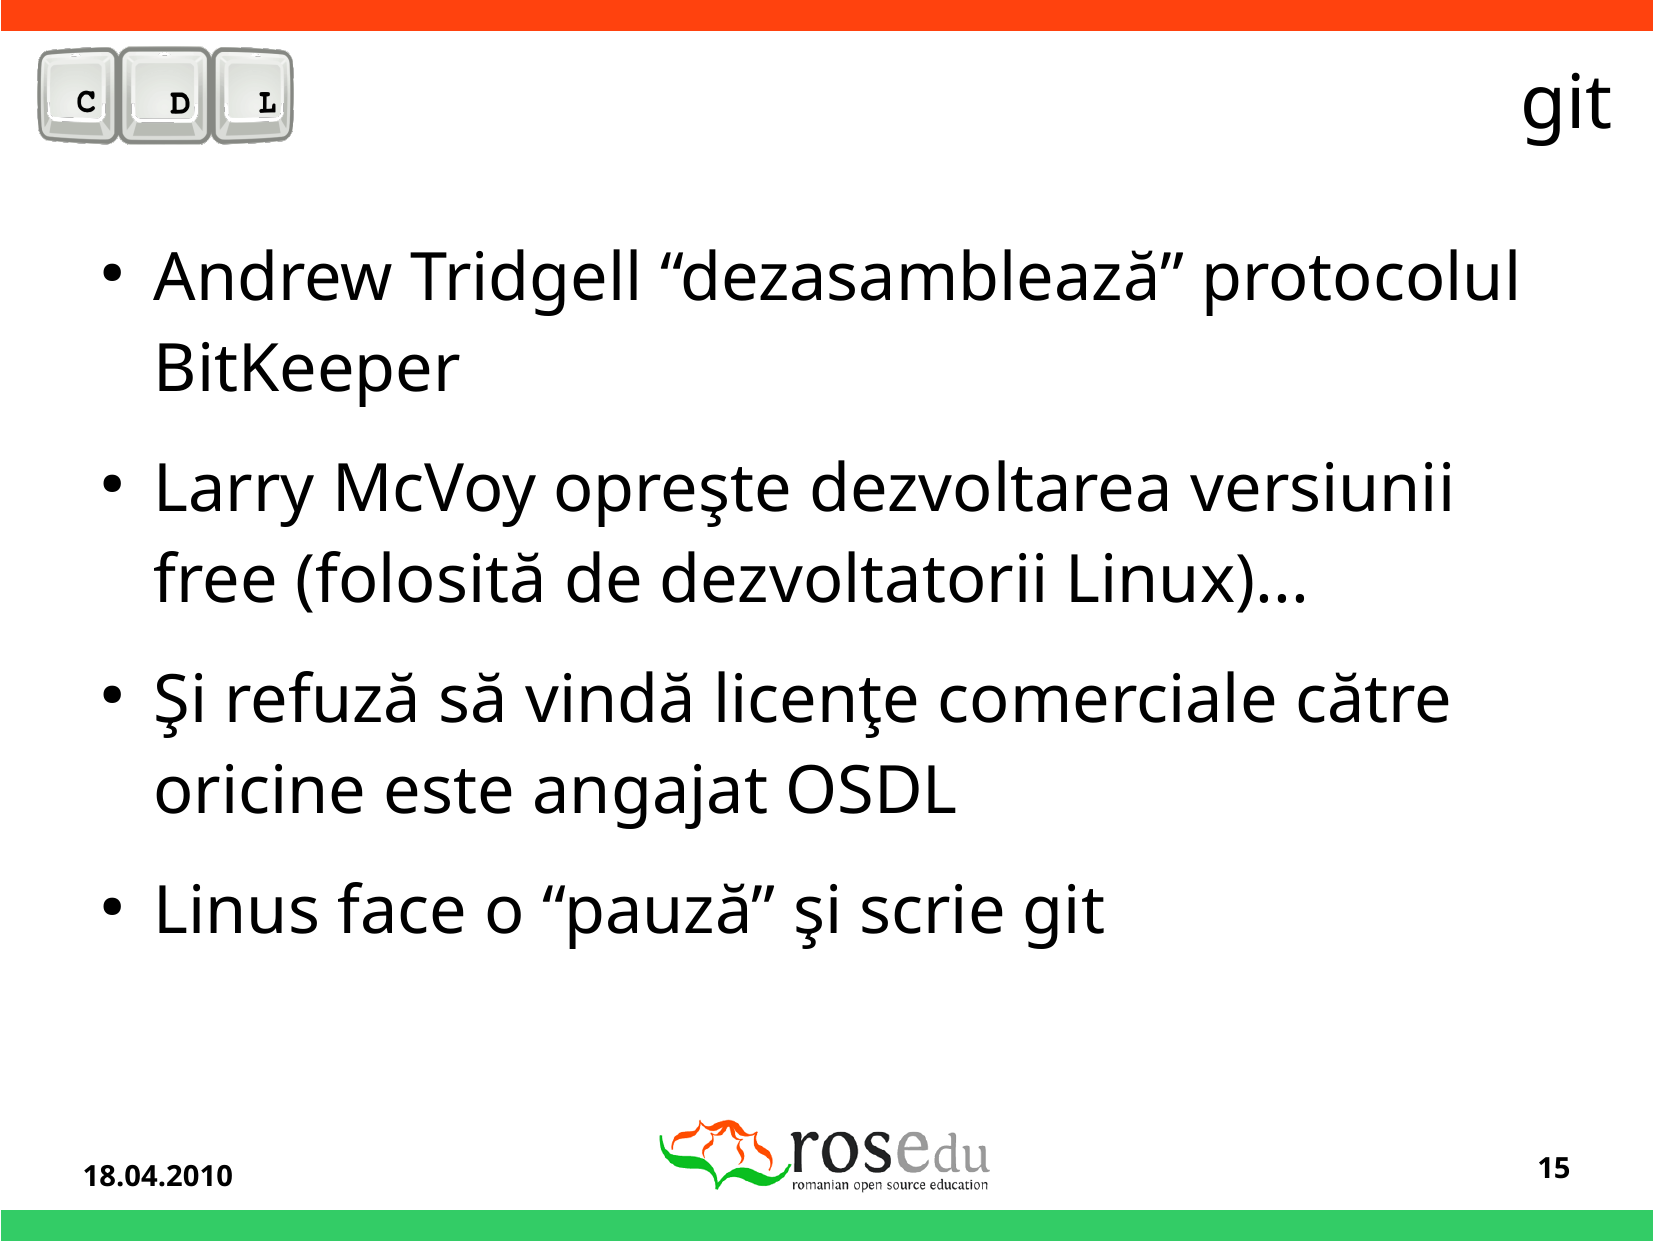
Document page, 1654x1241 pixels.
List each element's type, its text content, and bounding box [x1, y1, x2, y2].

picture [37, 46, 294, 145]
picture [656, 1104, 1005, 1209]
title git [300, 52, 1613, 146]
list Andrew Tridgell “dezasamblează” protocolul BitKeeper Larry McVoy opreşte dezvoltarea versiunii free (folosită de dezvoltatorii Linux)... Şi refuză să vindă licenţe comerciale către oricine este angajat OSDL Linus face o “pauză” şi scrie git [82, 182, 1571, 1001]
